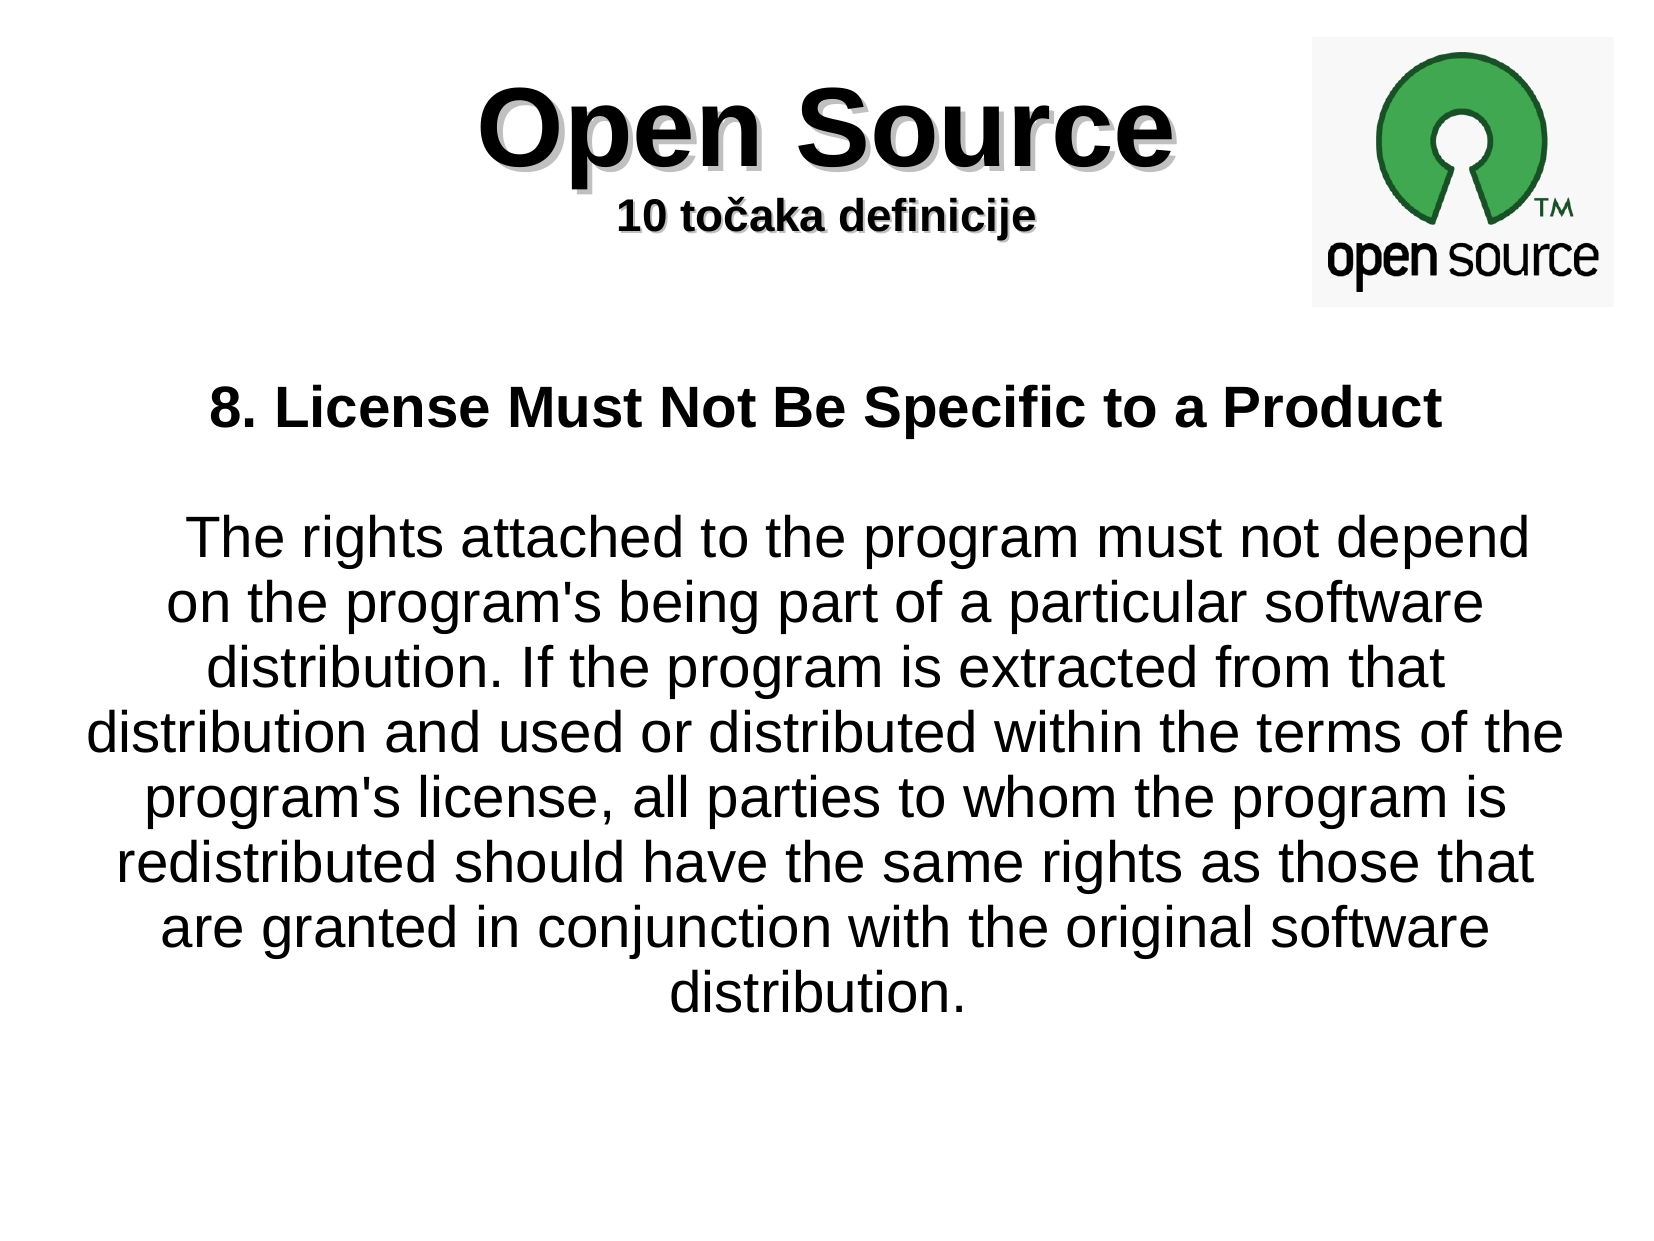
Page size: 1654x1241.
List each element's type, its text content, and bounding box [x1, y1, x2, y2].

picture [1312, 37, 1614, 307]
subtitle 8. License Must Not Be Specific to a Product The rights attached to the program must not depend on the program's being part of a particular software distribution. If the program is extracted from that distribution and used or distributed within the terms of the program's license, all parties to whom the program is redistributed should have the same rights as those that are granted in conjunction with the original software distribution. [82, 297, 1571, 1102]
title Open Source 10 točaka definicije [82, 49, 1312, 257]
